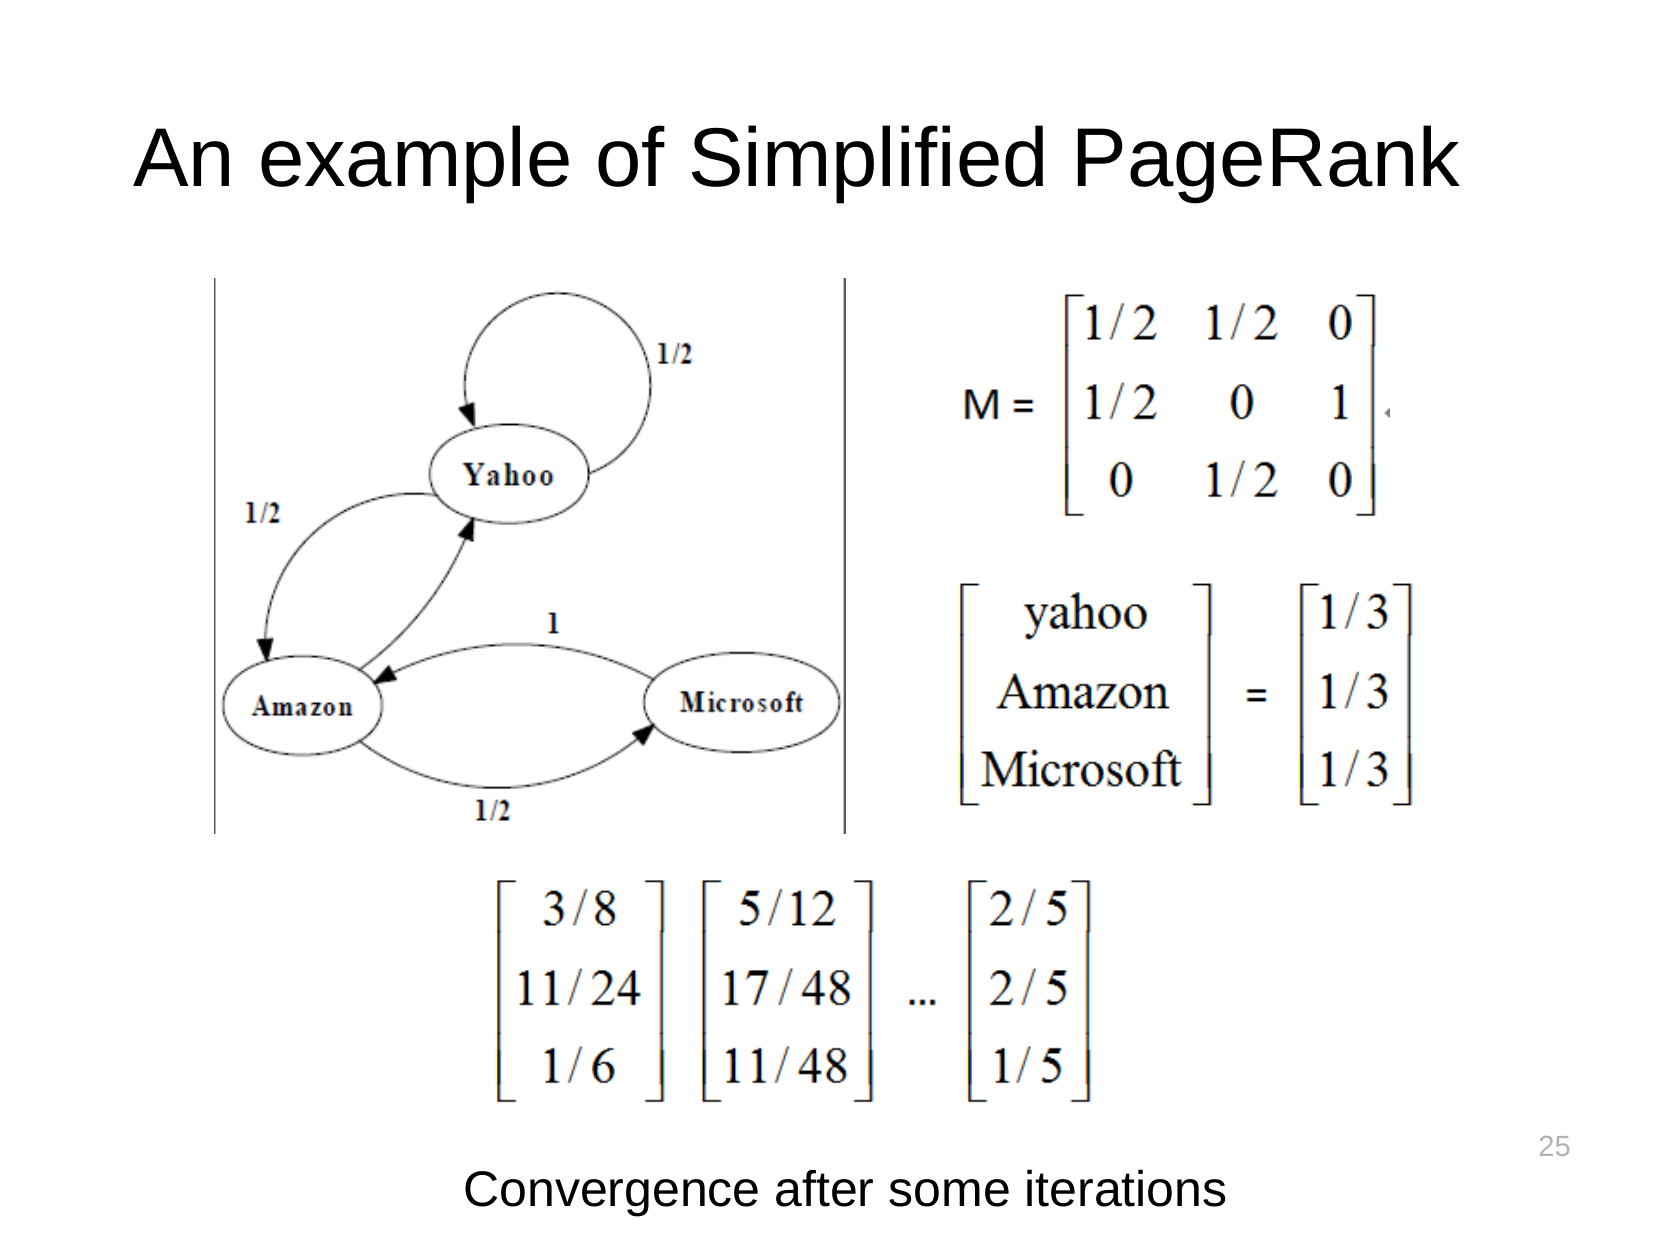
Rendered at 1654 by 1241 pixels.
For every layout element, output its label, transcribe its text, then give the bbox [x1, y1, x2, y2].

picture [477, 860, 1117, 1116]
picture [940, 565, 1423, 816]
title An example of Simplified PageRank [82, 49, 1571, 257]
picture [214, 278, 846, 834]
text_box Convergence after some iterations [269, 1148, 1423, 1224]
picture [943, 269, 1390, 542]
